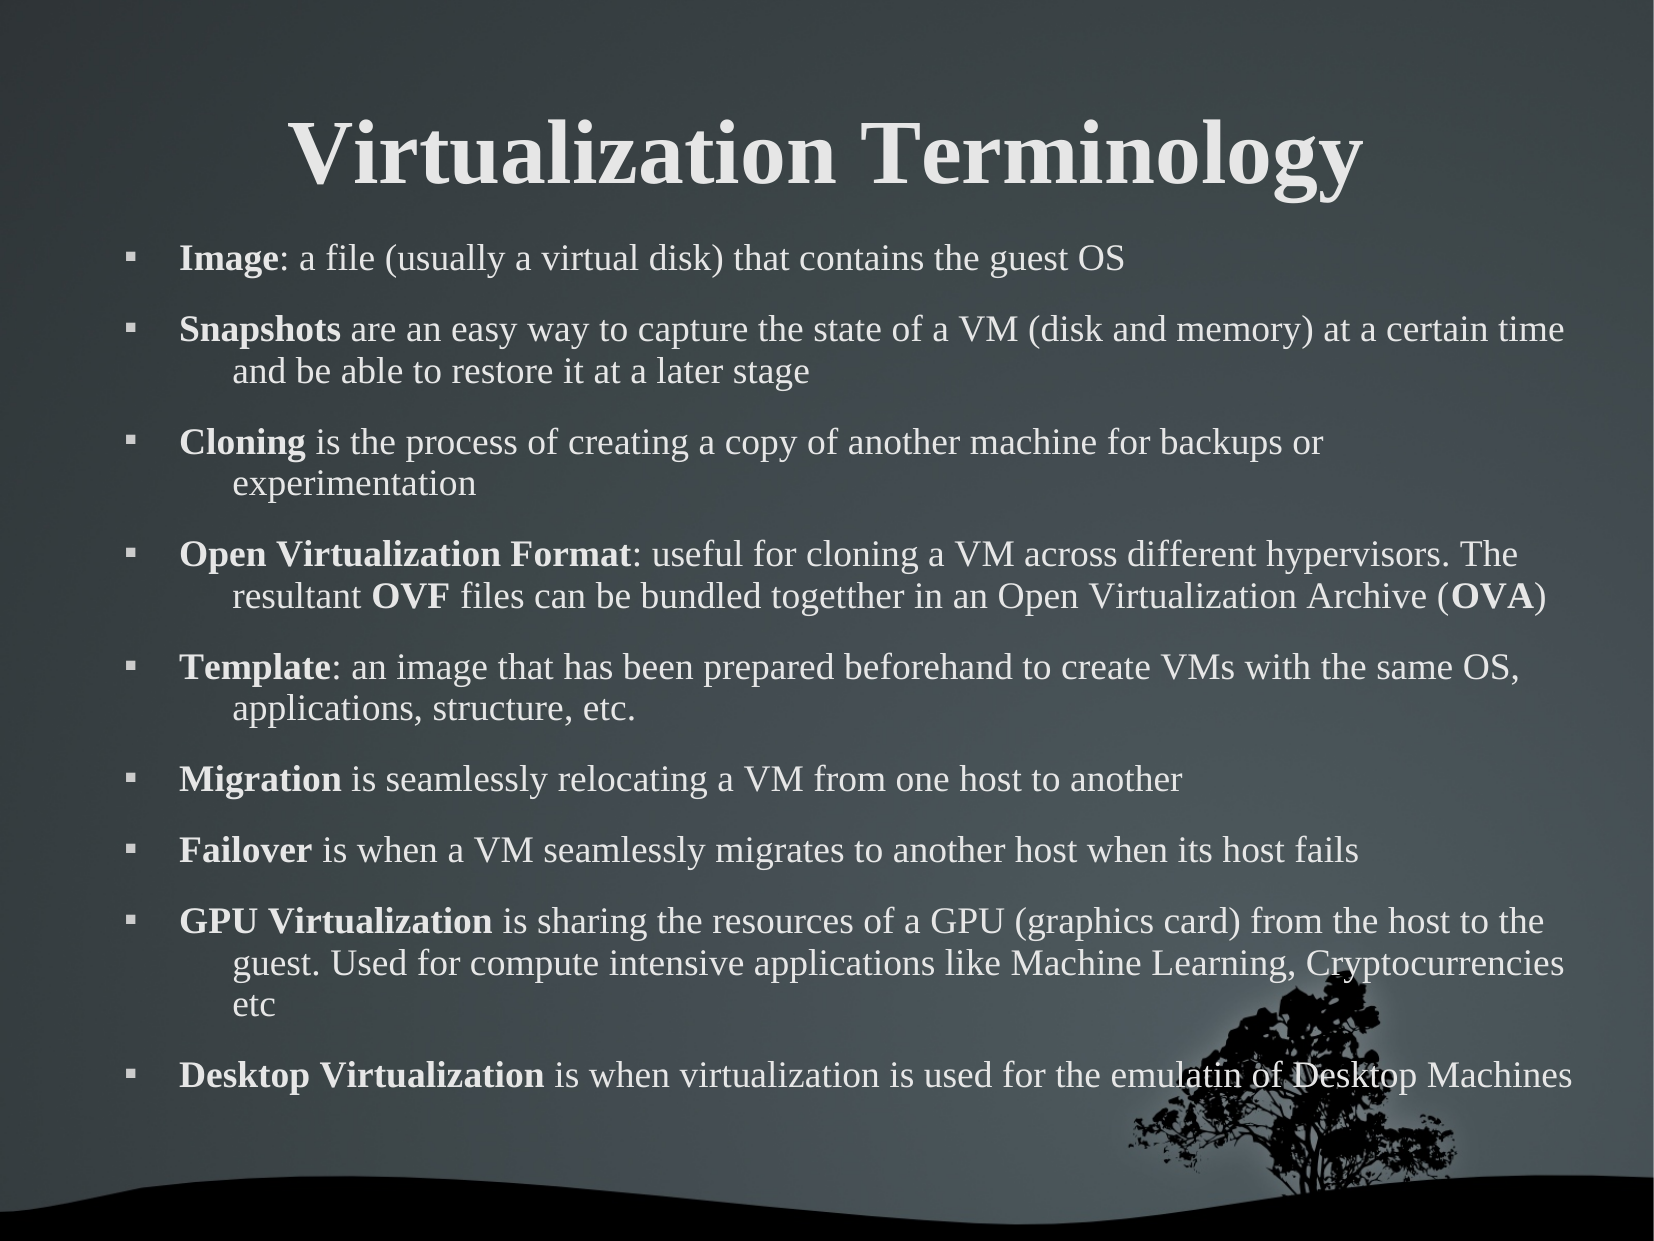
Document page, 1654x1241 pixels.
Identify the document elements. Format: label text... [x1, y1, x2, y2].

picture [0, 0, 1654, 1241]
title Virtualization Terminology [82, 49, 1571, 257]
list Image: a file (usually a virtual disk) that contains the guest OS Snapshots are an easy way to capture the state of a VM (disk and memory) at a certain time and be able to restore it at a later stage Cloning is the process of creating a copy of another machine for backups or experimentation Open Virtualization Format: useful for cloning a VM across different hypervisors. The resultant OVF files can be bundled togetther in an Open Virtualization Archive (OVA) Template: an image that has been prepared beforehand to create VMs with the same OS, applications, structure, etc. Migration is seamlessly relocating a VM from one host to another Failover is when a VM seamlessly migrates to another host when its host fails GPU Virtualization is sharing the resources of a GPU (graphics card) from the host to the guest. Used for compute intensive applications like Machine Learning, Cryptocurrencies etc Desktop Virtualization is when virtualization is used for the emulatin of Desktop Machines [90, 236, 1579, 1154]
